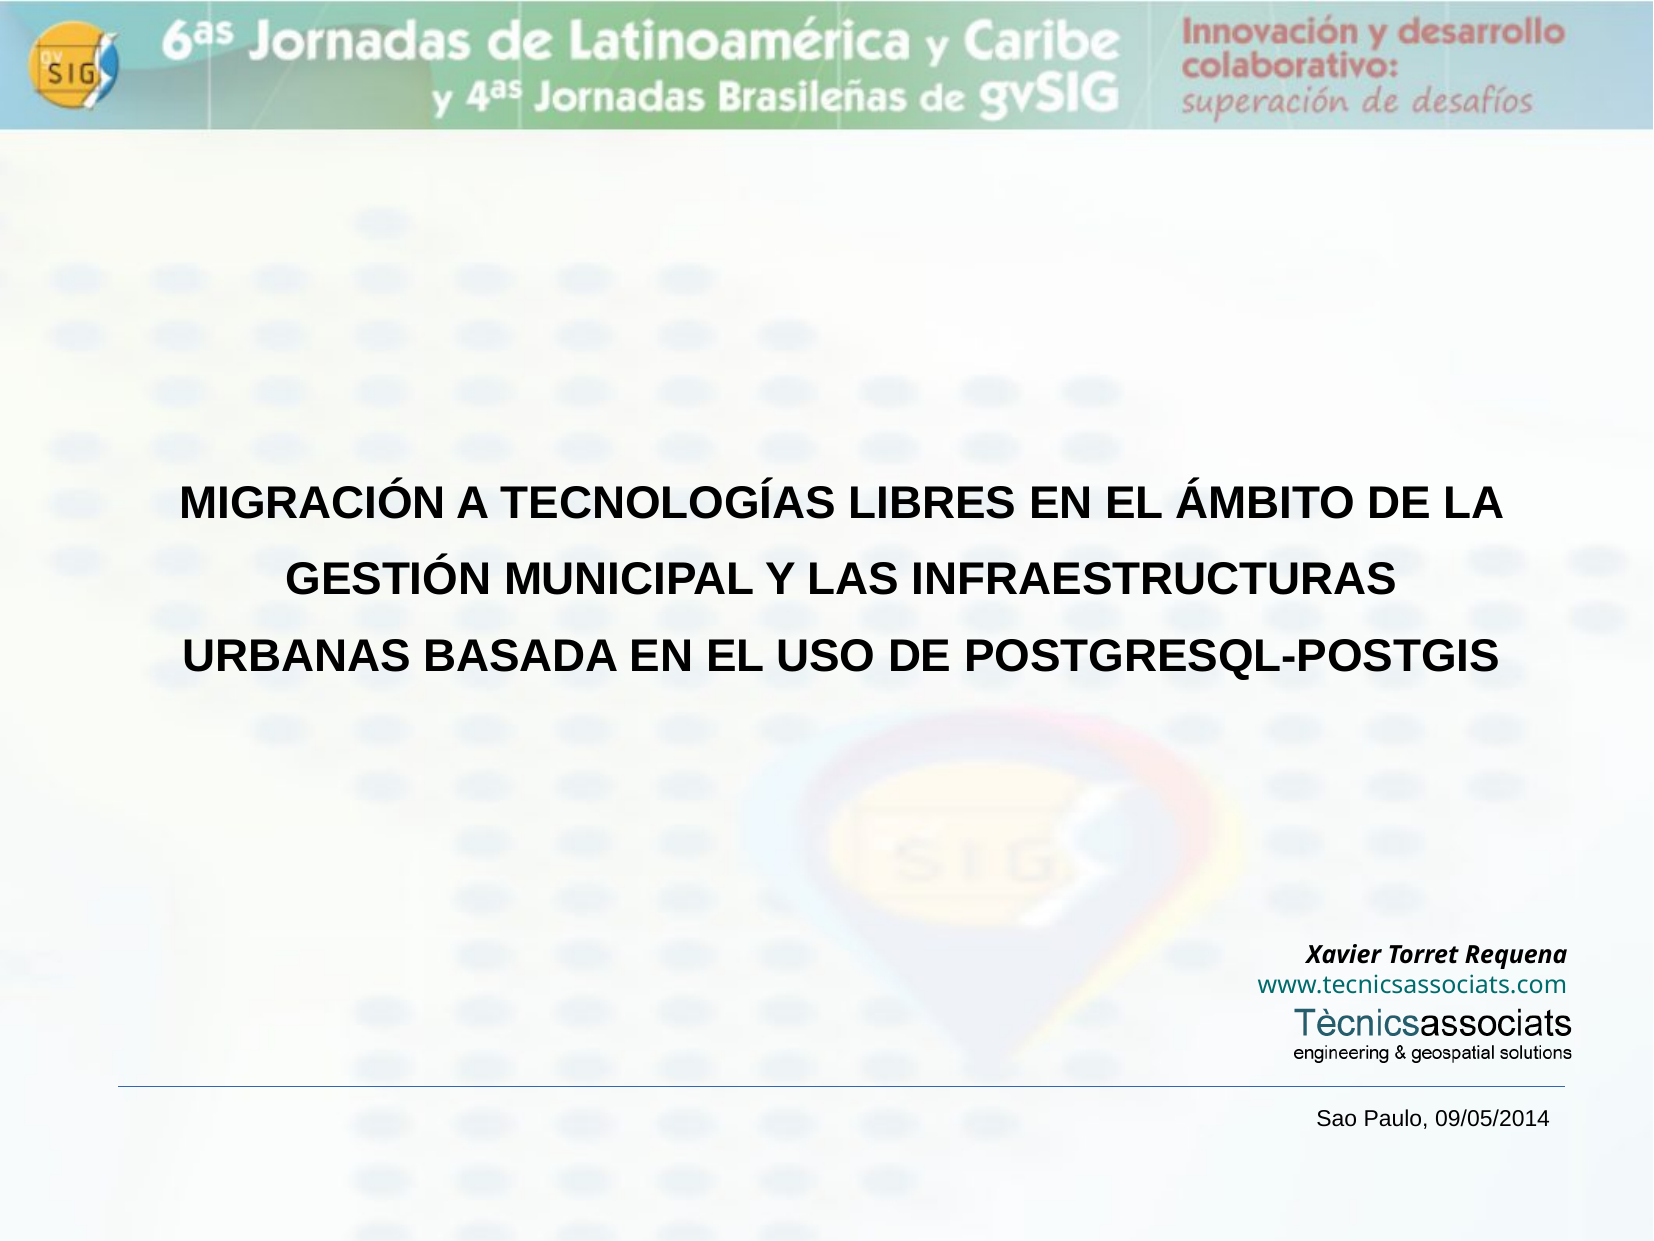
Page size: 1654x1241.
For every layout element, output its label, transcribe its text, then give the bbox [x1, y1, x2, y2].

text_box Sao Paulo, 09/05/2014 [1145, 1098, 1565, 1156]
picture [0, 0, 1653, 1241]
text_box Xavier Torret Requena www.tecnicsassociats.com [1086, 885, 1583, 1016]
subtitle MIGRACIÓN A TECNOLOGÍAS LIBRES EN EL ÁMBITO DE LA GESTIÓN MUNICIPAL Y LAS INFRAESTRUCTURAS URBANAS BASADA EN EL USO DE POSTGRESQL-POSTGIS [177, 218, 1506, 981]
